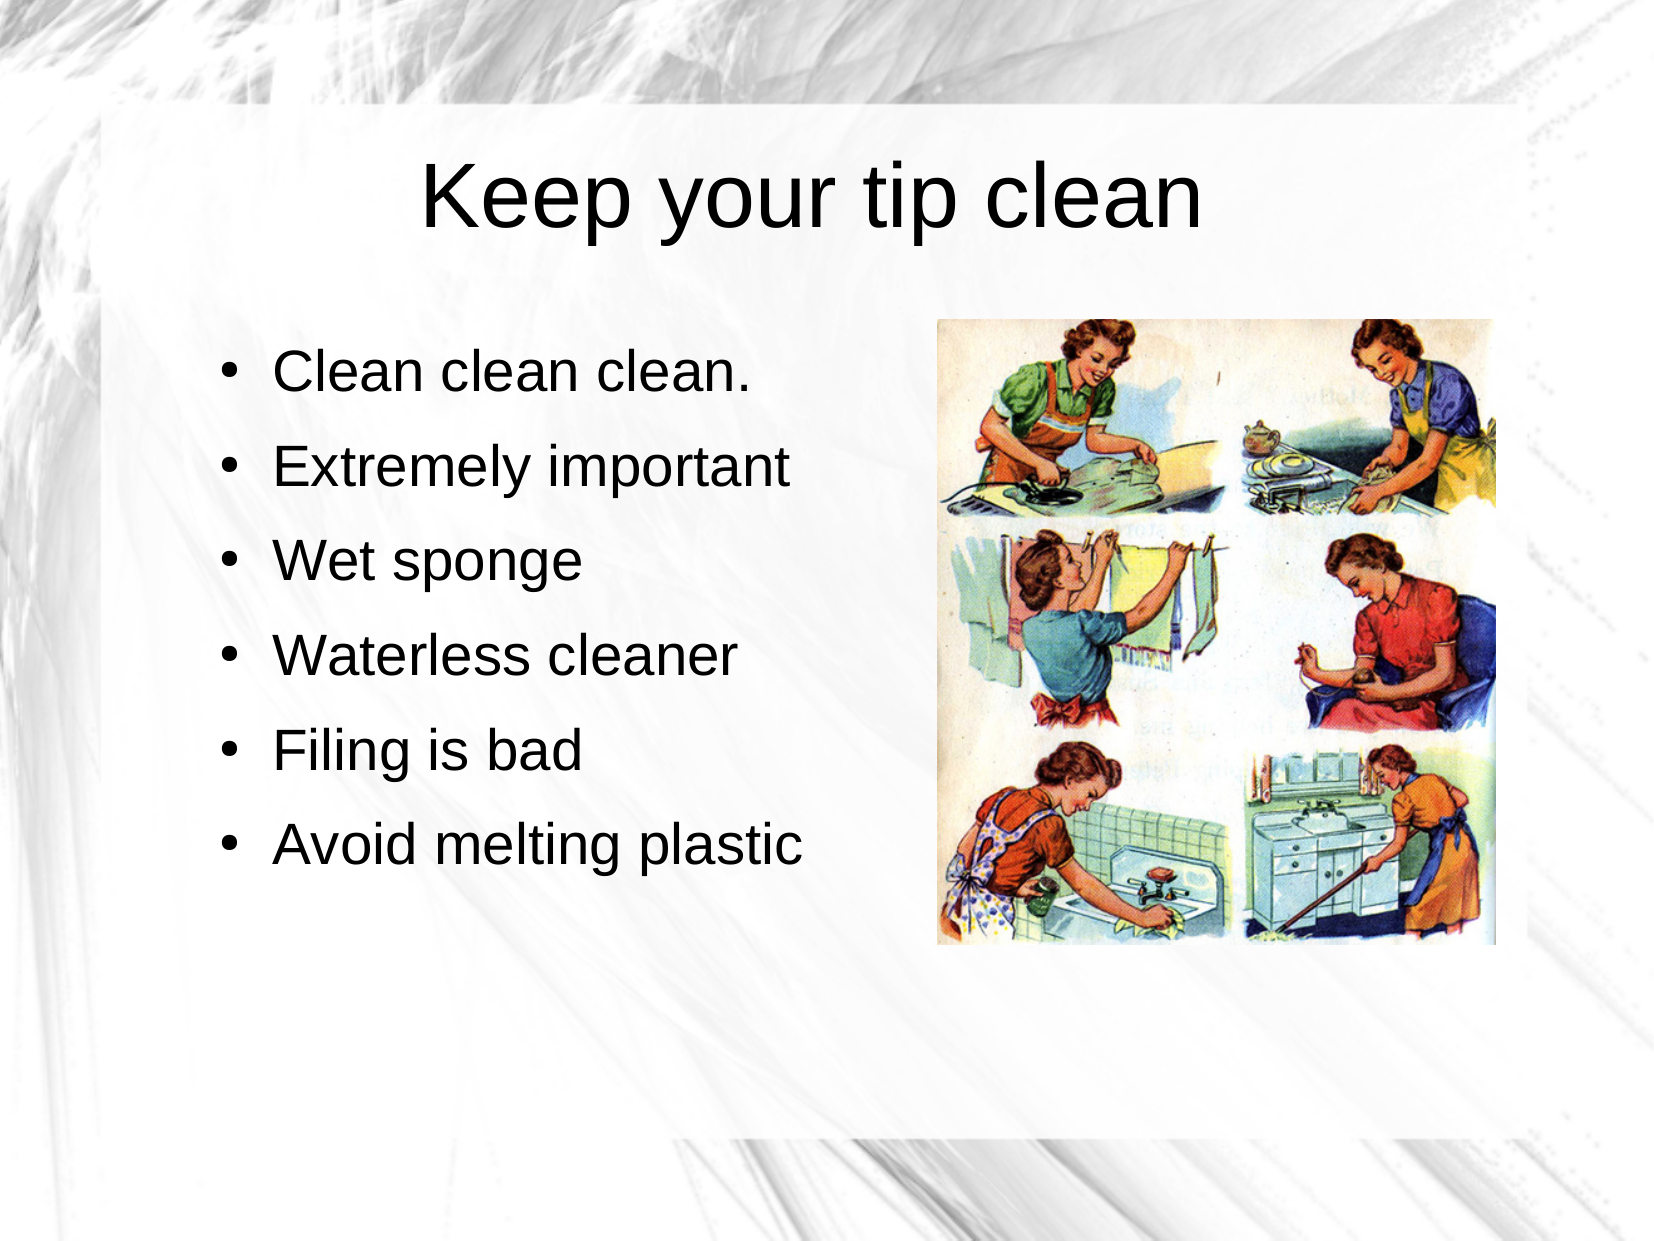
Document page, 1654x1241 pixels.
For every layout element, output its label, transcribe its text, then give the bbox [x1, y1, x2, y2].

list Clean clean clean. Extremely important Wet sponge Waterless cleaner Filing is bad Avoid melting plastic [183, 339, 856, 901]
title Keep your tip clean [118, 119, 1506, 273]
picture [0, 0, 1654, 1241]
